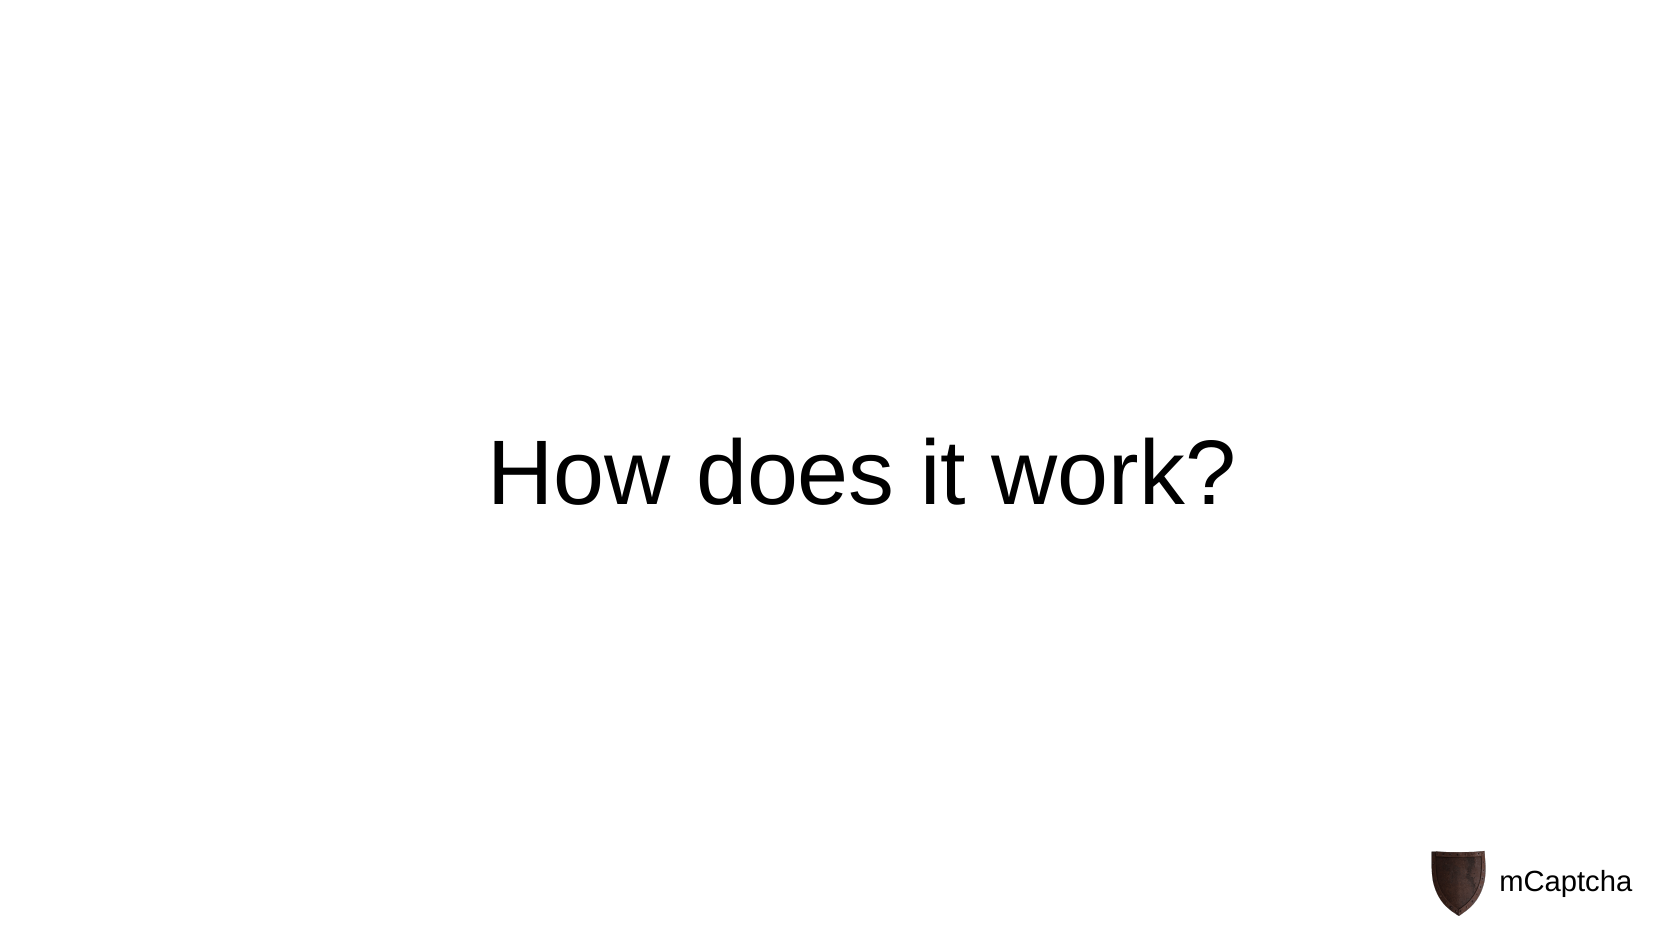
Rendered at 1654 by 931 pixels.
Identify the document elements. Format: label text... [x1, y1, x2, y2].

title How does it work? [405, 369, 1248, 562]
picture [1425, 846, 1493, 918]
text_box mCaptcha [1484, 857, 1654, 906]
